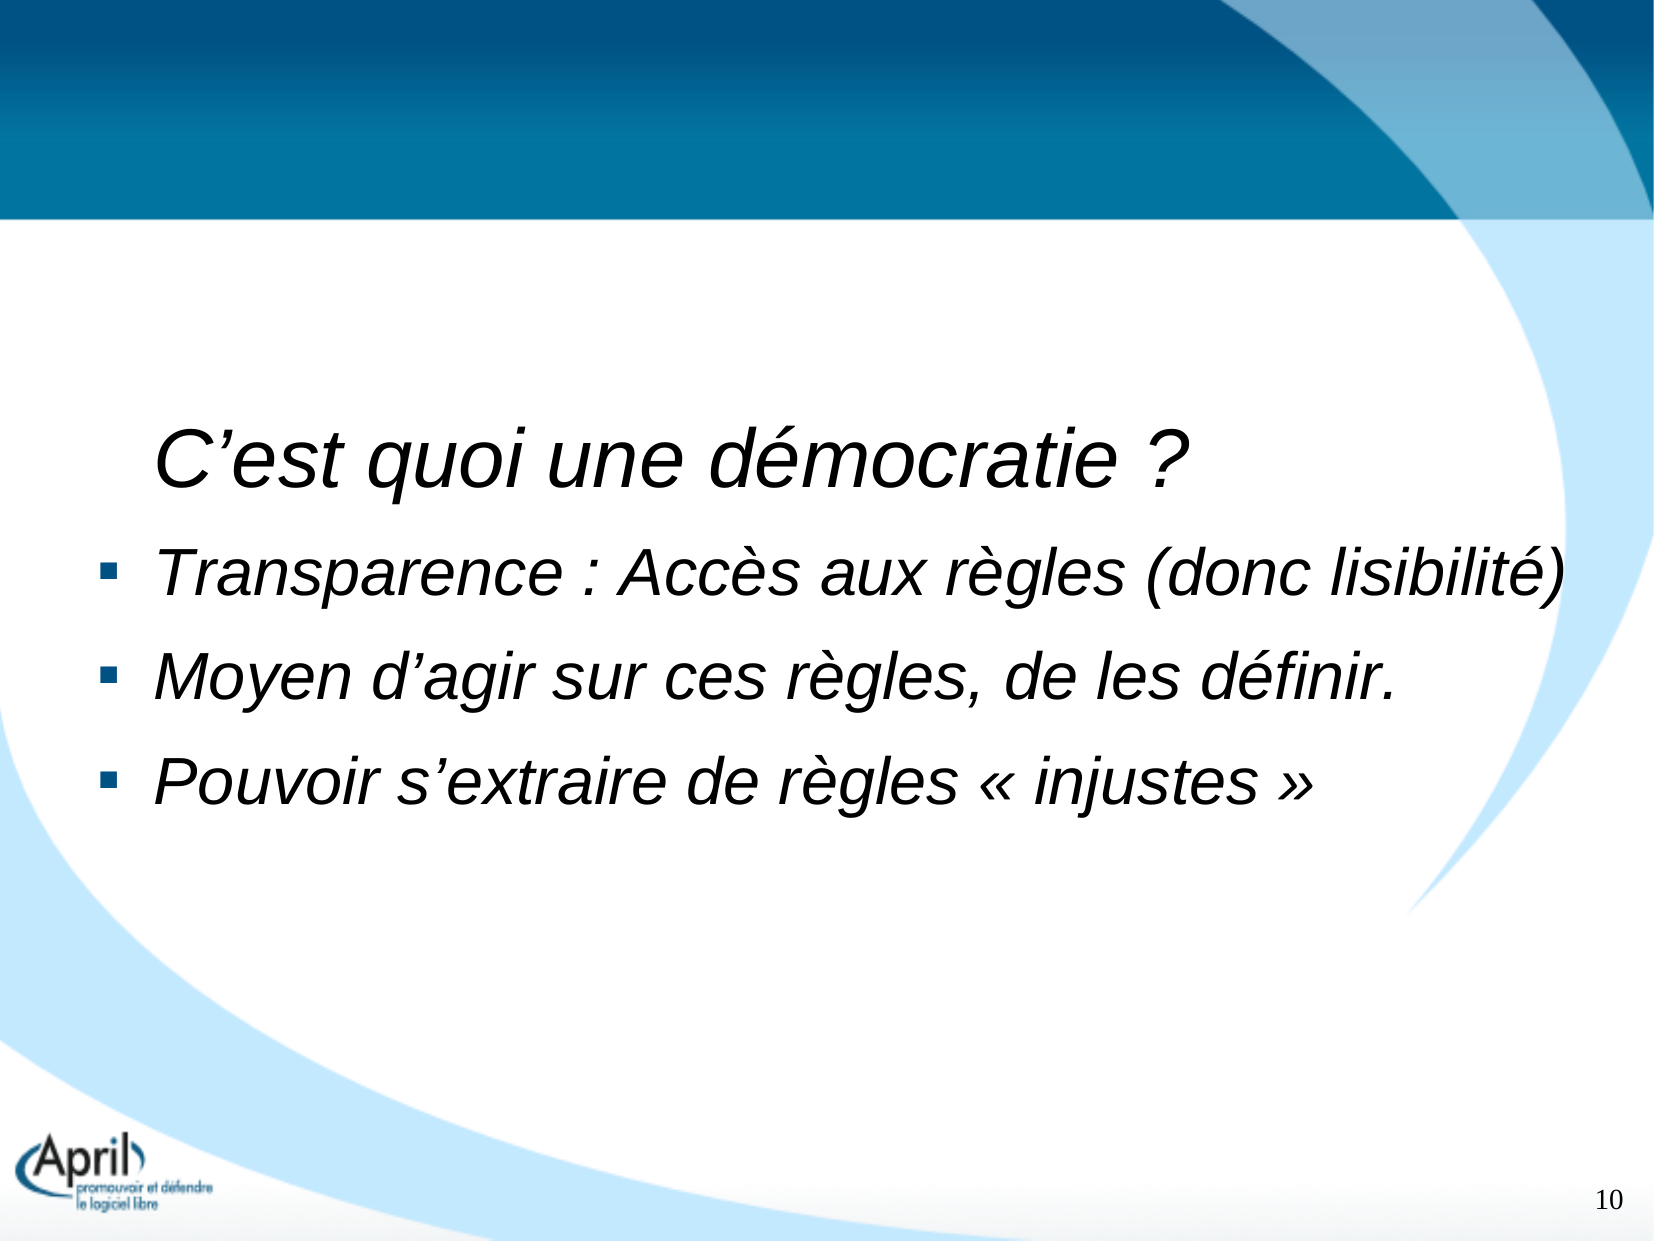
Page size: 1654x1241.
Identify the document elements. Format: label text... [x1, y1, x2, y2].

picture [0, 0, 1654, 1241]
list C’est quoi une démocratie ? Transparence : Accès aux règles (donc lisibilité) Moyen d’agir sur ces règles, de les définir. Pouvoir s’extraire de règles « injustes » [82, 290, 1571, 1109]
